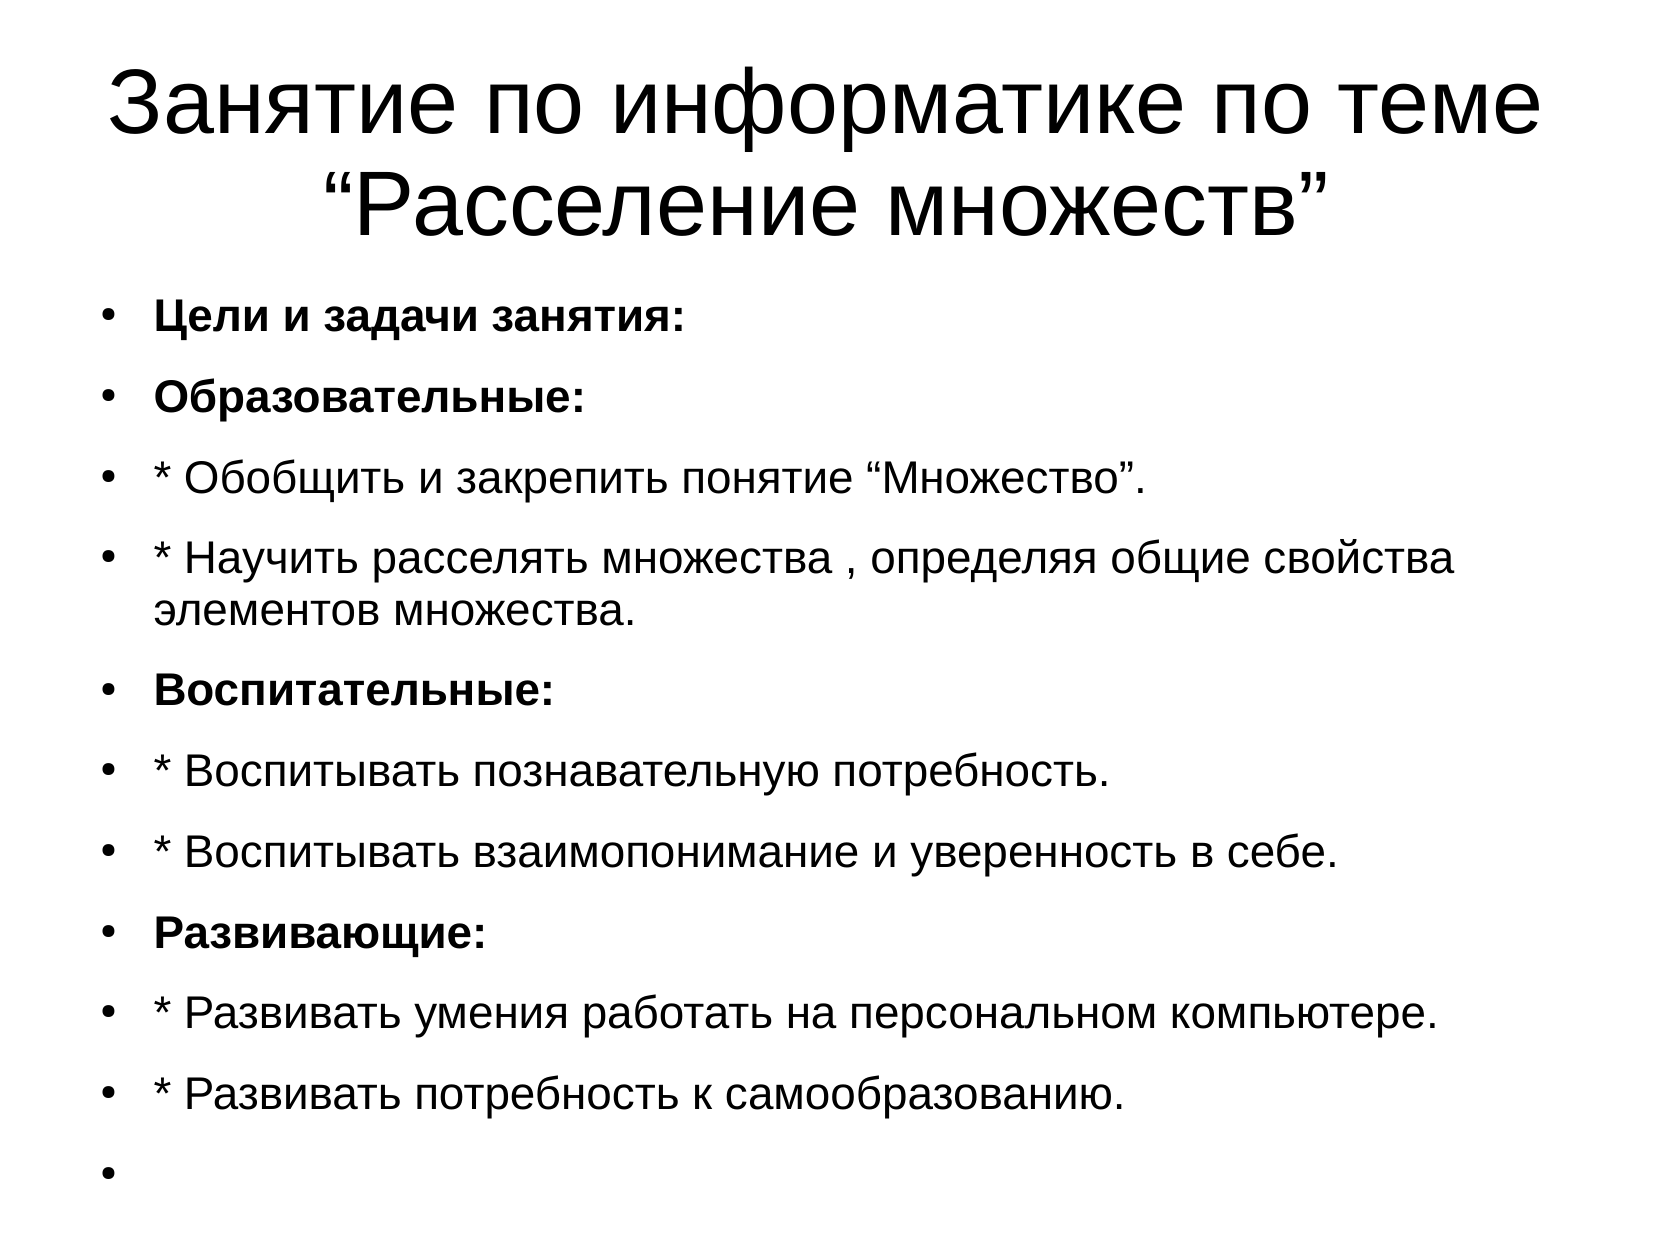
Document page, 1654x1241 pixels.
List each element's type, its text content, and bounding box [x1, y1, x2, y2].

list Цели и задачи занятия: Образовательные: * Обобщить и закрепить понятие “Множество”. * Научить расселять множества , определяя общие свойства элементов множества. Воспитательные: * Воспитывать познавательную потребность. * Воспитывать взаимопонимание и уверенность в себе. Развивающие: * Развивать умения работать на персональном компьютере. * Развивать потребность к самообразованию. [82, 290, 1571, 1203]
title Занятие по информатике по теме “Расселение множеств” [82, 49, 1571, 257]
